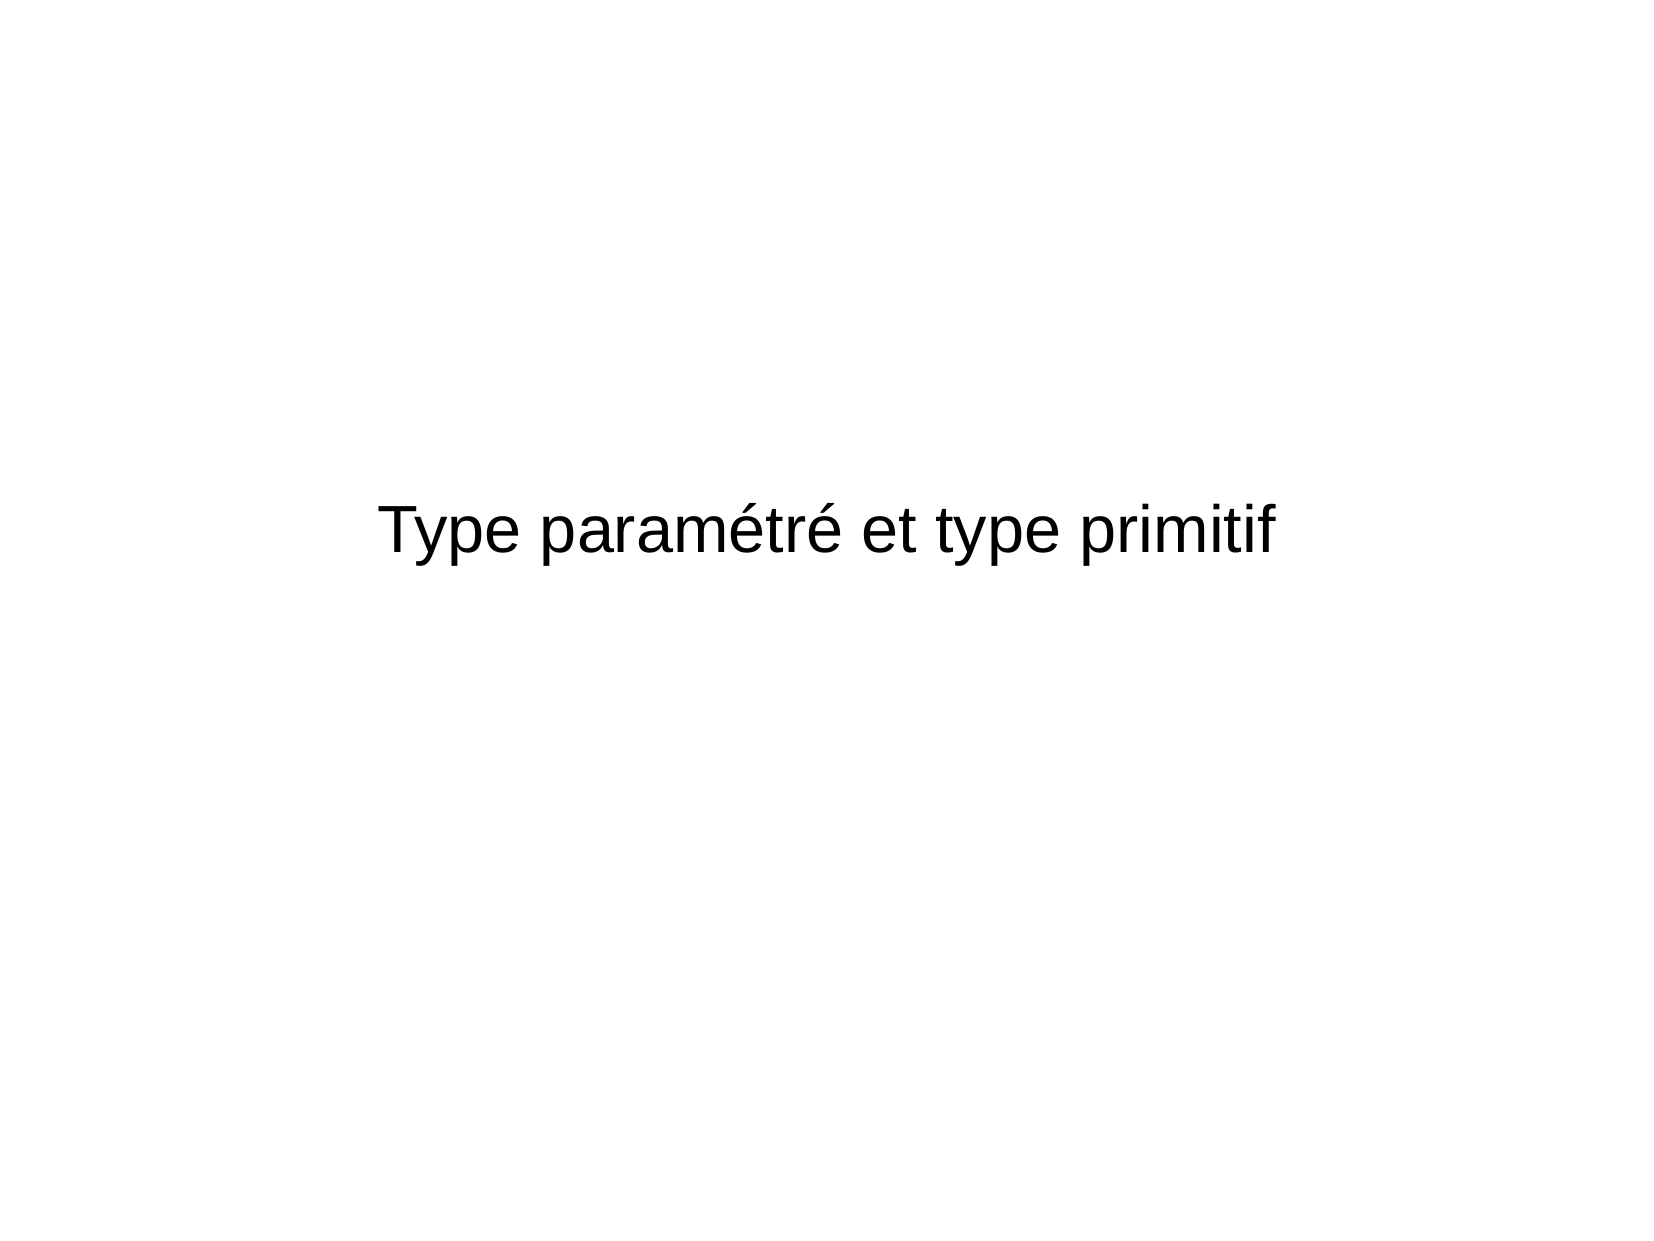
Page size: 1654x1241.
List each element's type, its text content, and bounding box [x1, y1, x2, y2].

subtitle Type paramétré et type primitif [82, 49, 1571, 1010]
